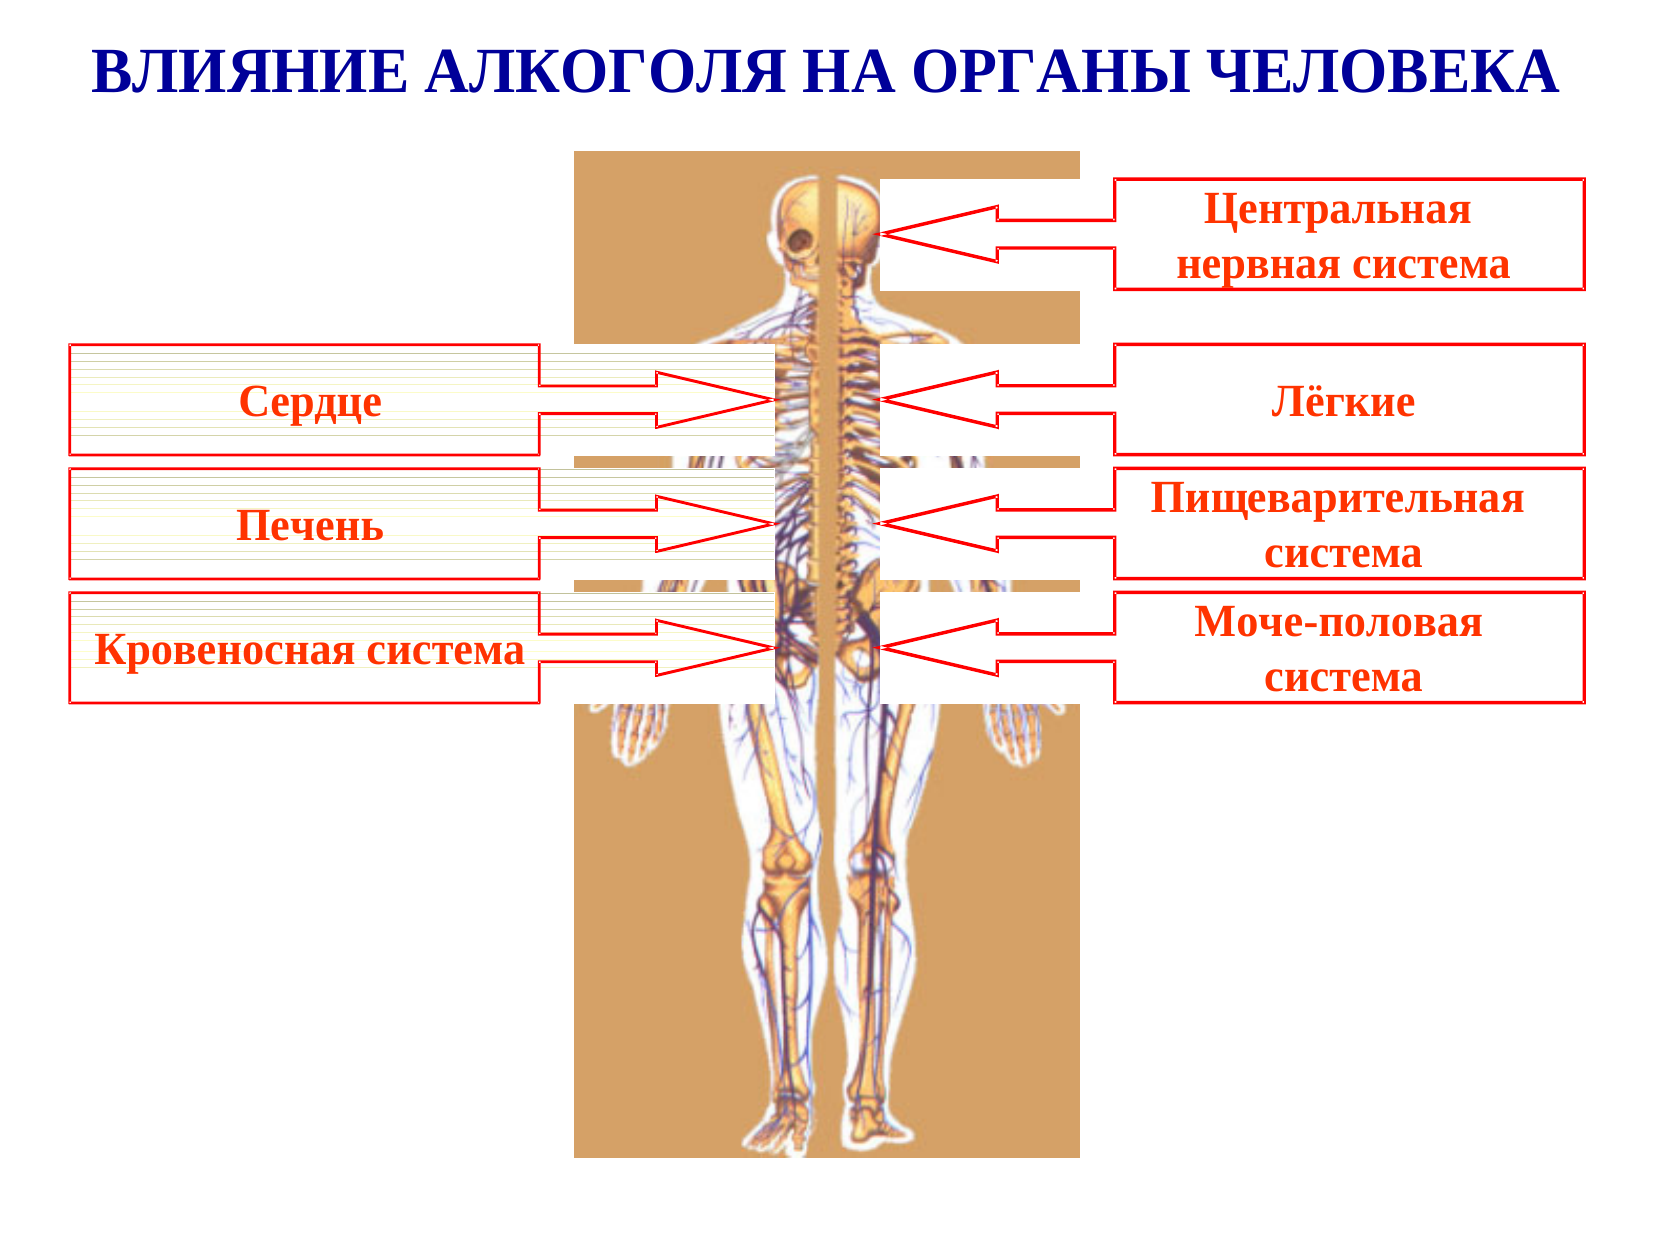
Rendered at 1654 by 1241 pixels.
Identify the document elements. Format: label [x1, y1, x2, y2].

chart [29, 0, 1625, 1241]
